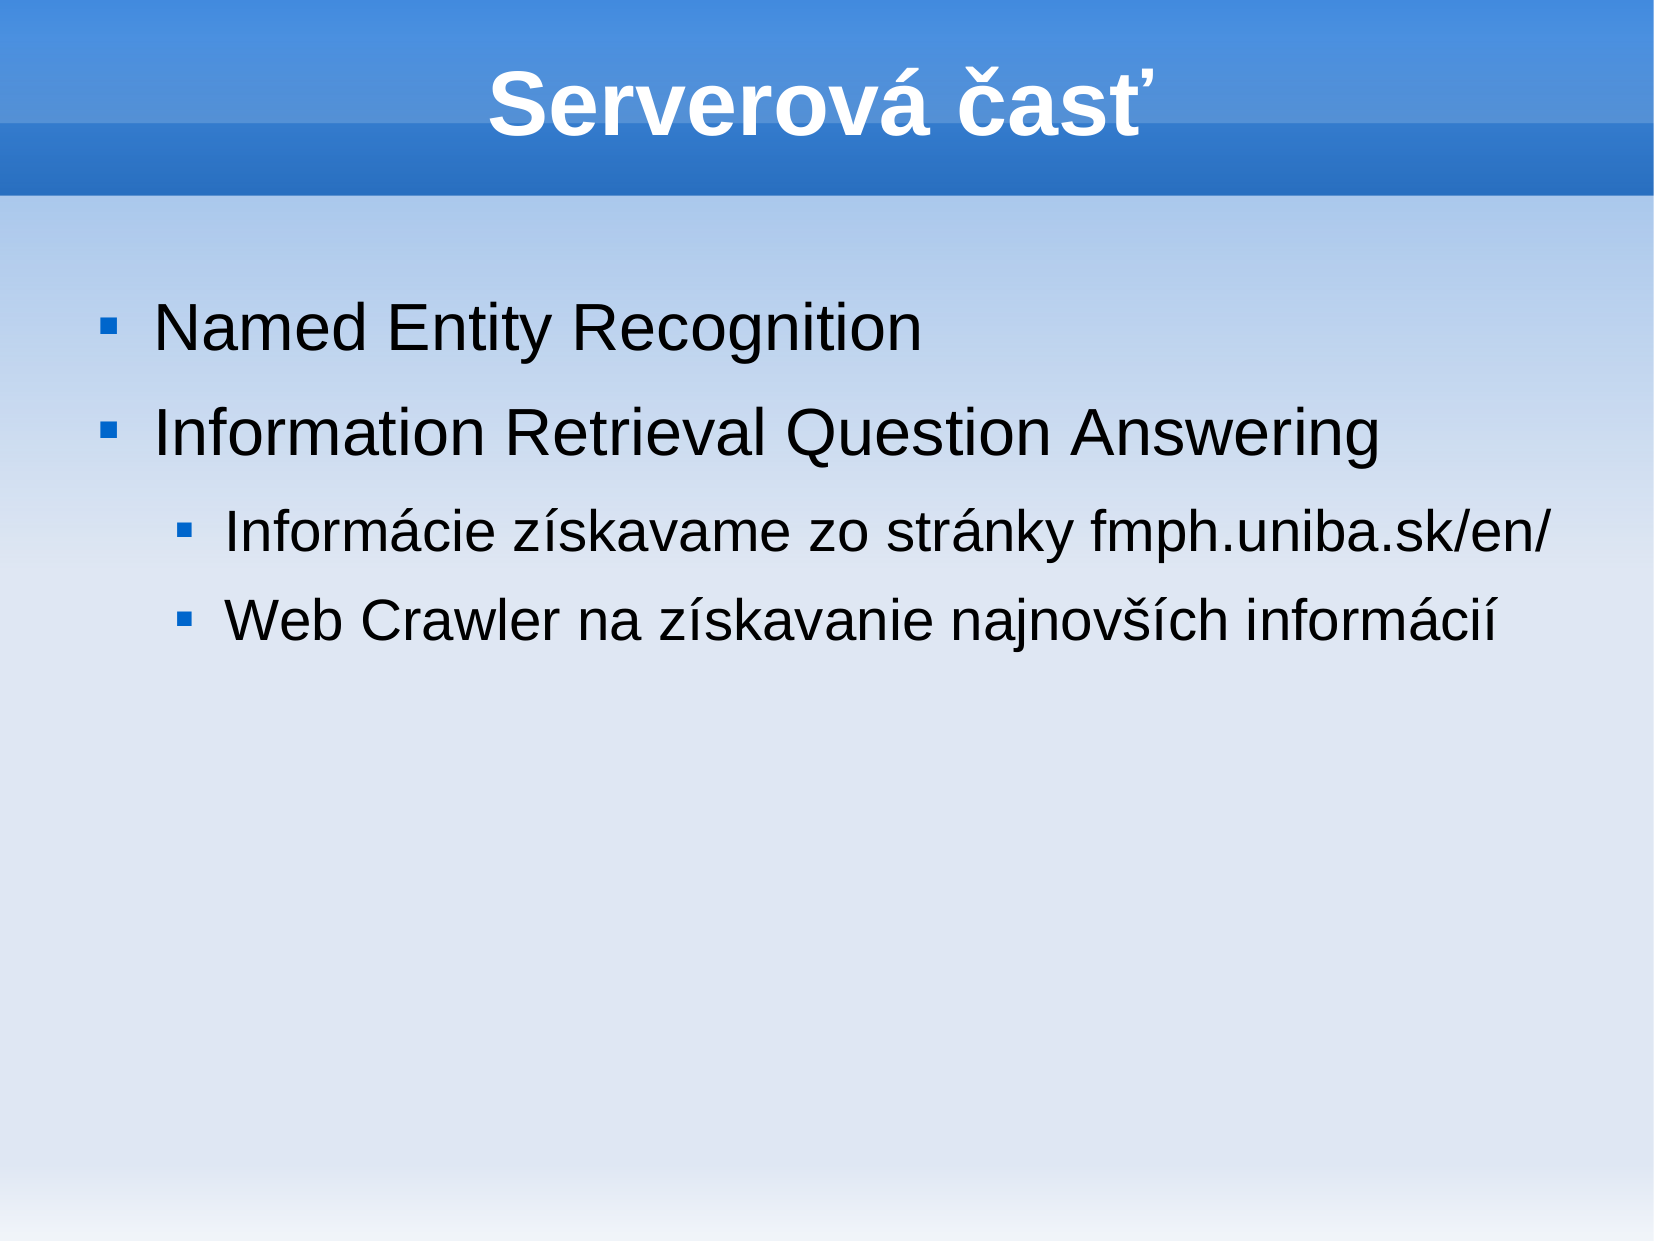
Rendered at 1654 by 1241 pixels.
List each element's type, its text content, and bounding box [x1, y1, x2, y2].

title Serverová časť [76, 0, 1565, 208]
picture [0, 0, 1654, 1241]
list Named Entity Recognition Information Retrieval Question Answering Informácie získavame zo stránky fmph.uniba.sk/en/ Web Crawler na získavanie najnovších informácií [82, 290, 1571, 1109]
